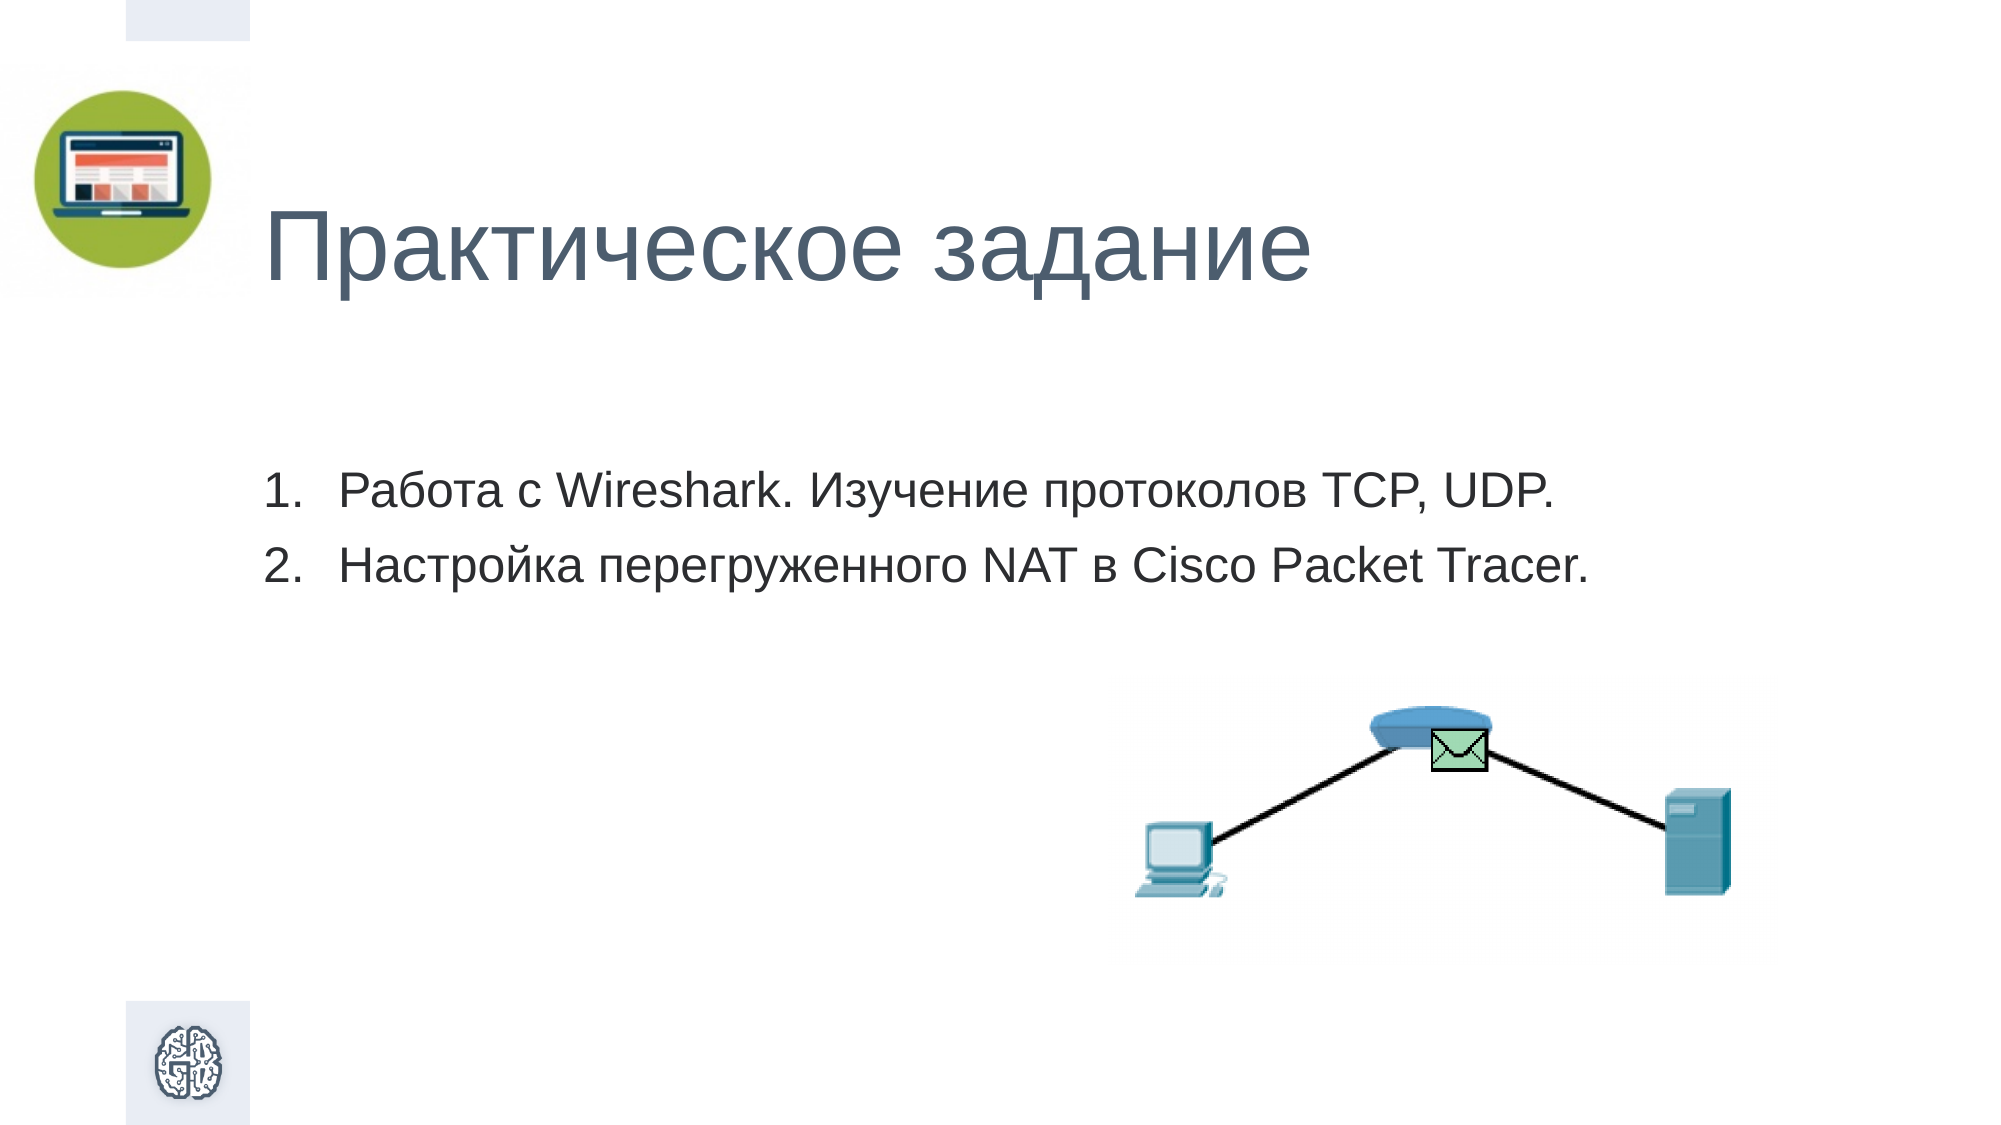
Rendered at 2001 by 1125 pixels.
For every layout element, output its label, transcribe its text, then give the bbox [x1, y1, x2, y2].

list Работа с Wireshark. Изучение протоколов TCP, UDP. Настройка перегруженного NAT в Cisco Packet Tracer. [248, 274, 1752, 784]
picture [144, 1016, 232, 1110]
title Практическое задание [251, 124, 1752, 274]
picture [1108, 675, 1778, 966]
picture [0, 64, 251, 298]
